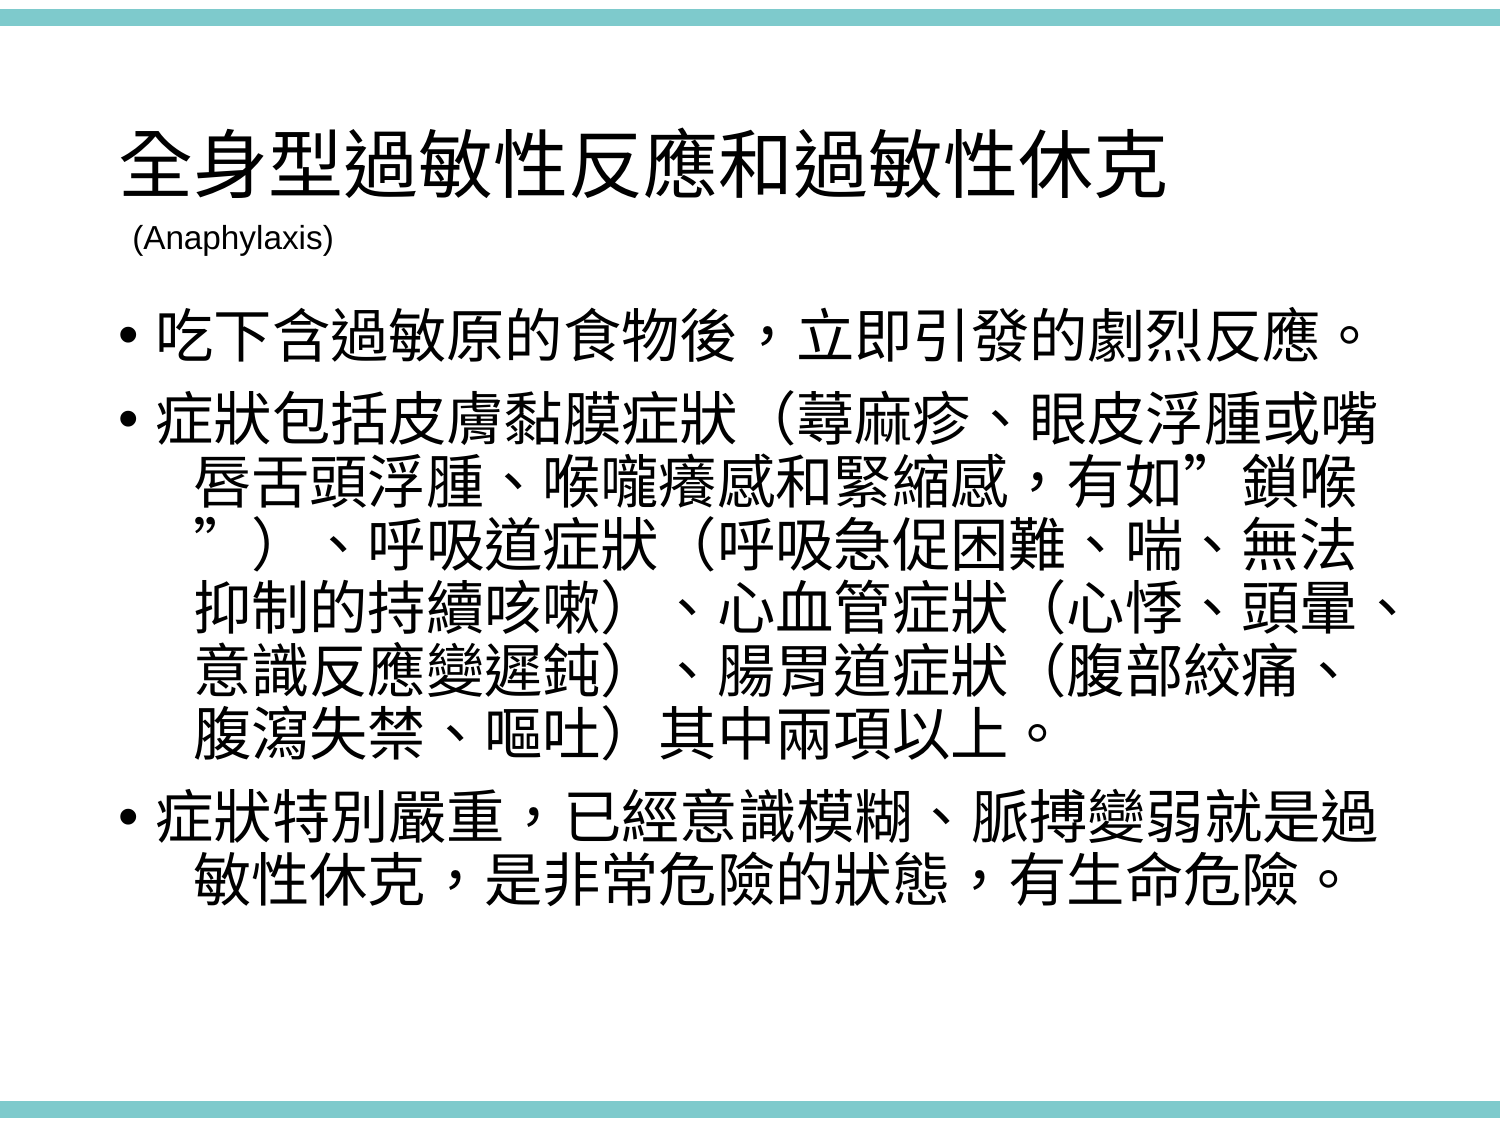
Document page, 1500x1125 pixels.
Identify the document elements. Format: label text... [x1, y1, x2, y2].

text_box [0, 9, 1500, 26]
text_box (Anaphylaxis) [117, 209, 349, 264]
title 全身型過敏性反應和過敏性休克 [103, 59, 1397, 278]
list 吃下含過敏原的食物後，立即引發的劇烈反應。 症狀包括皮膚黏膜症狀（蕁麻疹、眼皮浮腫或嘴唇舌頭浮腫、喉嚨癢感和緊縮感，有如”鎖喉”）、呼吸道症狀（呼吸急促困難、喘、無法抑制的持續咳嗽）、心血管症狀（心悸、頭暈、意識反應變遲鈍）、腸胃道症狀（腹部絞痛、腹瀉失禁、嘔吐）其中兩項以上。 症狀特別嚴重，已經意識模糊、脈搏變弱就是過敏性休克，是非常危險的狀態，有生命危險。 [103, 299, 1397, 1014]
text_box [0, 1101, 1500, 1118]
